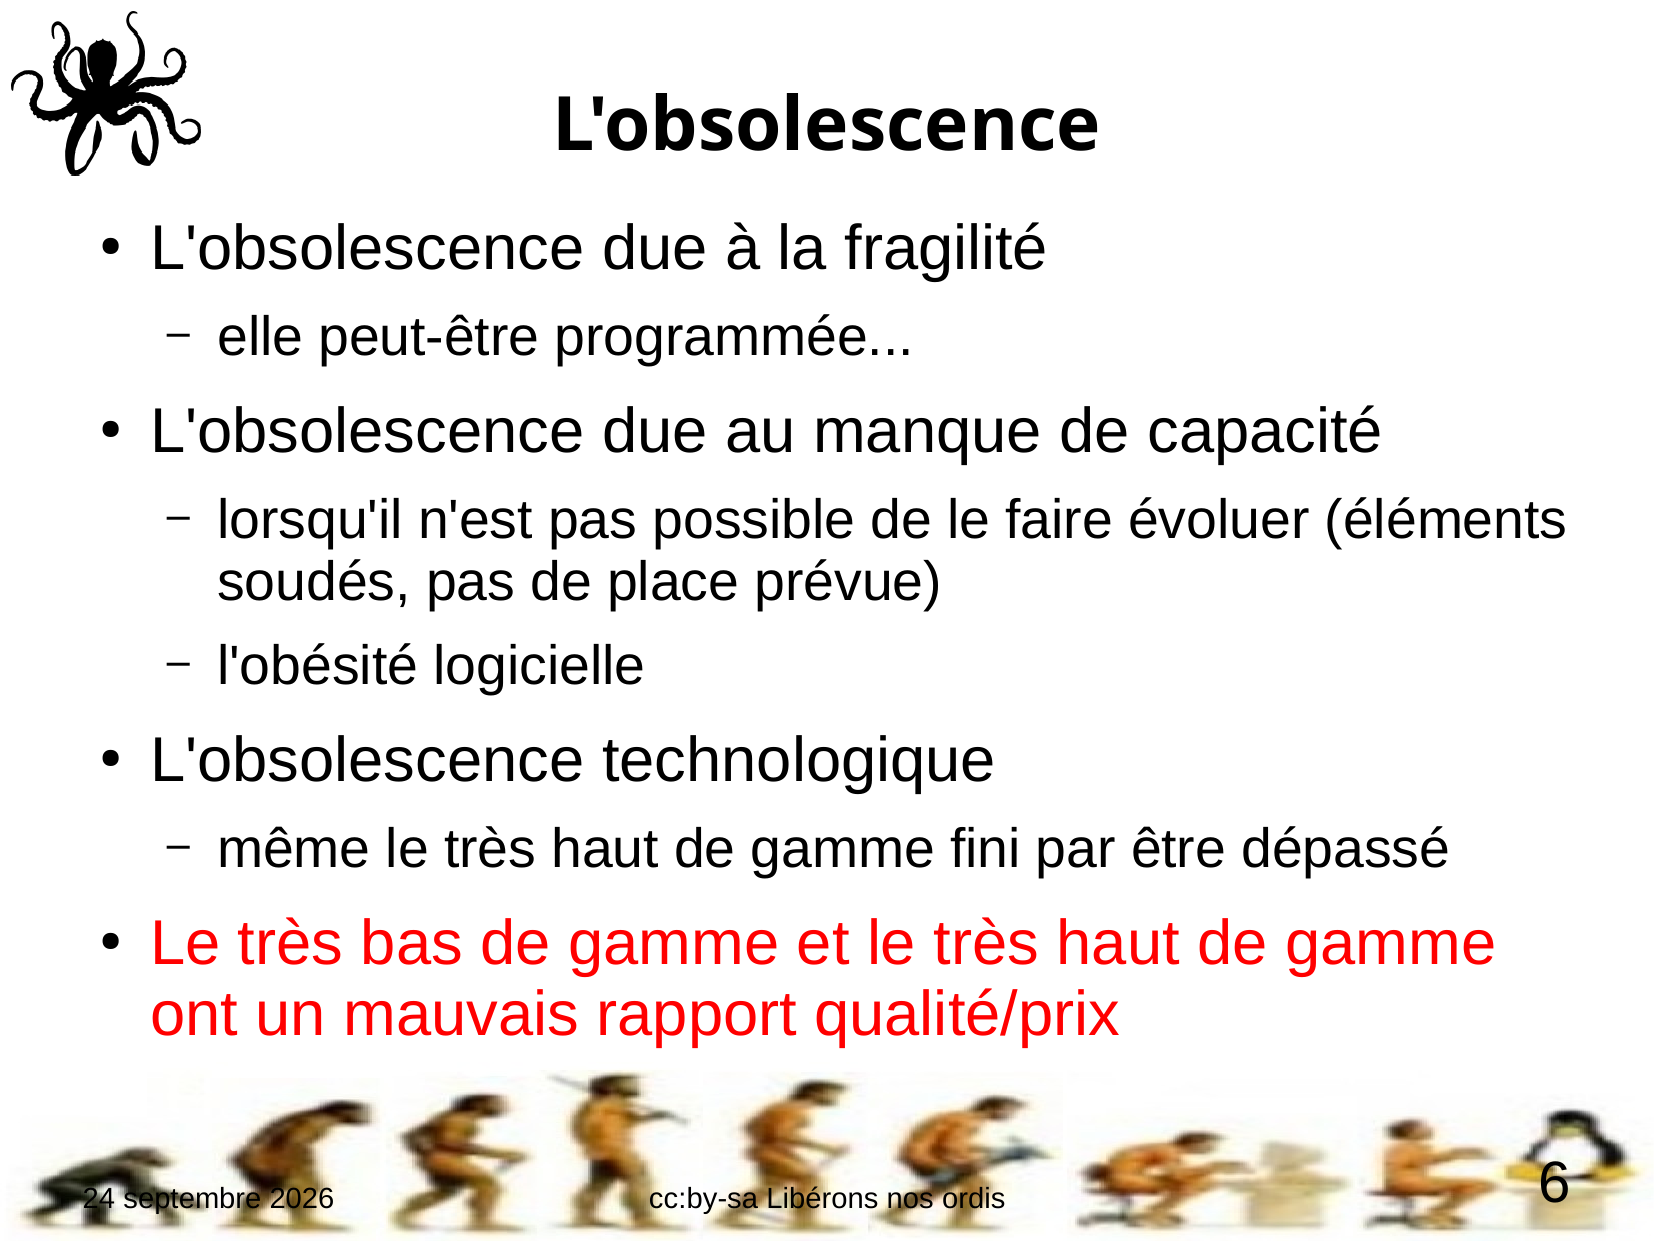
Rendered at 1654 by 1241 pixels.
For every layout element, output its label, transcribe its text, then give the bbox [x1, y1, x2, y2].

picture [0, 1062, 1654, 1241]
list L'obsolescence due à la fragilité elle peut-être programmée... L'obsolescence due au manque de capacité lorsqu'il n'est pas possible de le faire évoluer (éléments soudés, pas de place prévue) l'obésité logicielle L'obsolescence technologique même le très haut de gamme fini par être dépassé Le très bas de gamme et le très haut de gamme ont un mauvais rapport qualité/prix [82, 212, 1571, 1052]
title L'obsolescence [82, 47, 1571, 196]
picture [11, 11, 201, 176]
